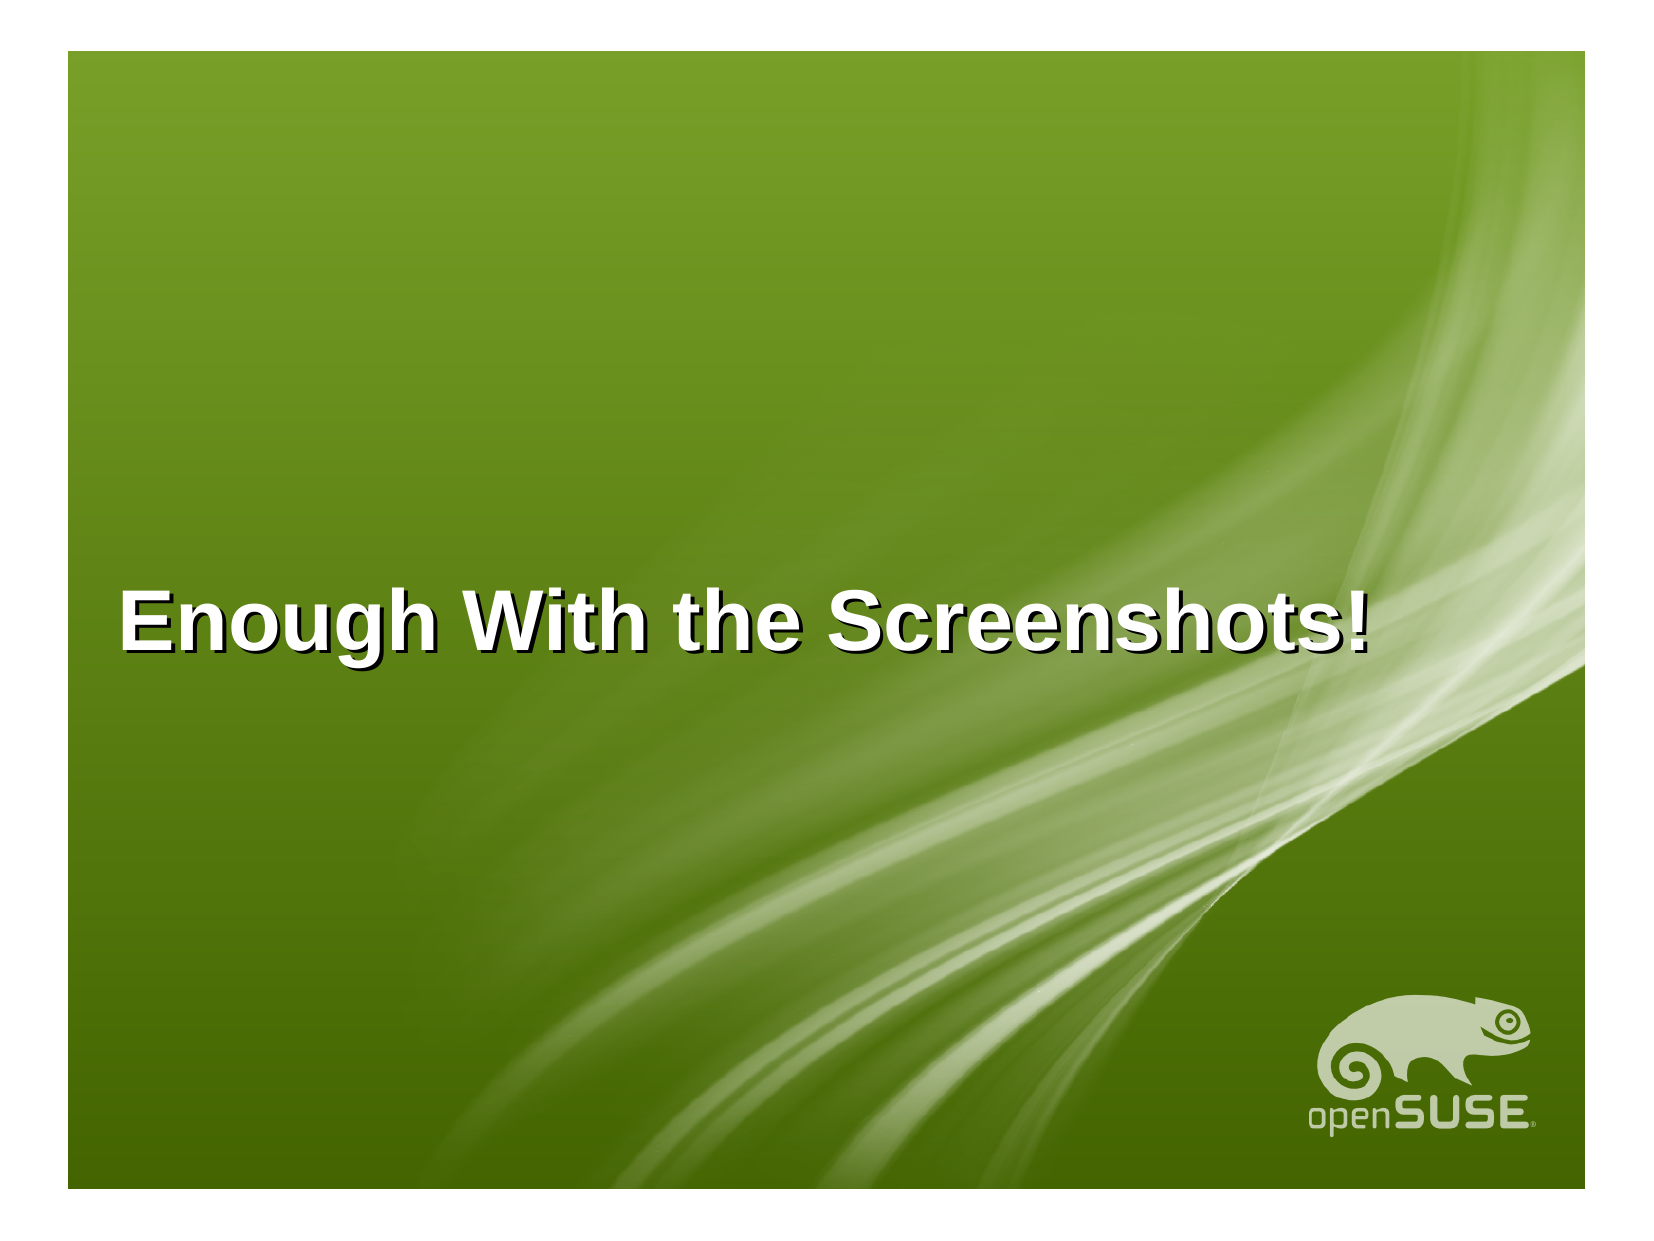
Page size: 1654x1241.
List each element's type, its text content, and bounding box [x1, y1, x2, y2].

picture [68, 51, 1585, 1189]
title Enough With the Screenshots! [117, 457, 1606, 783]
